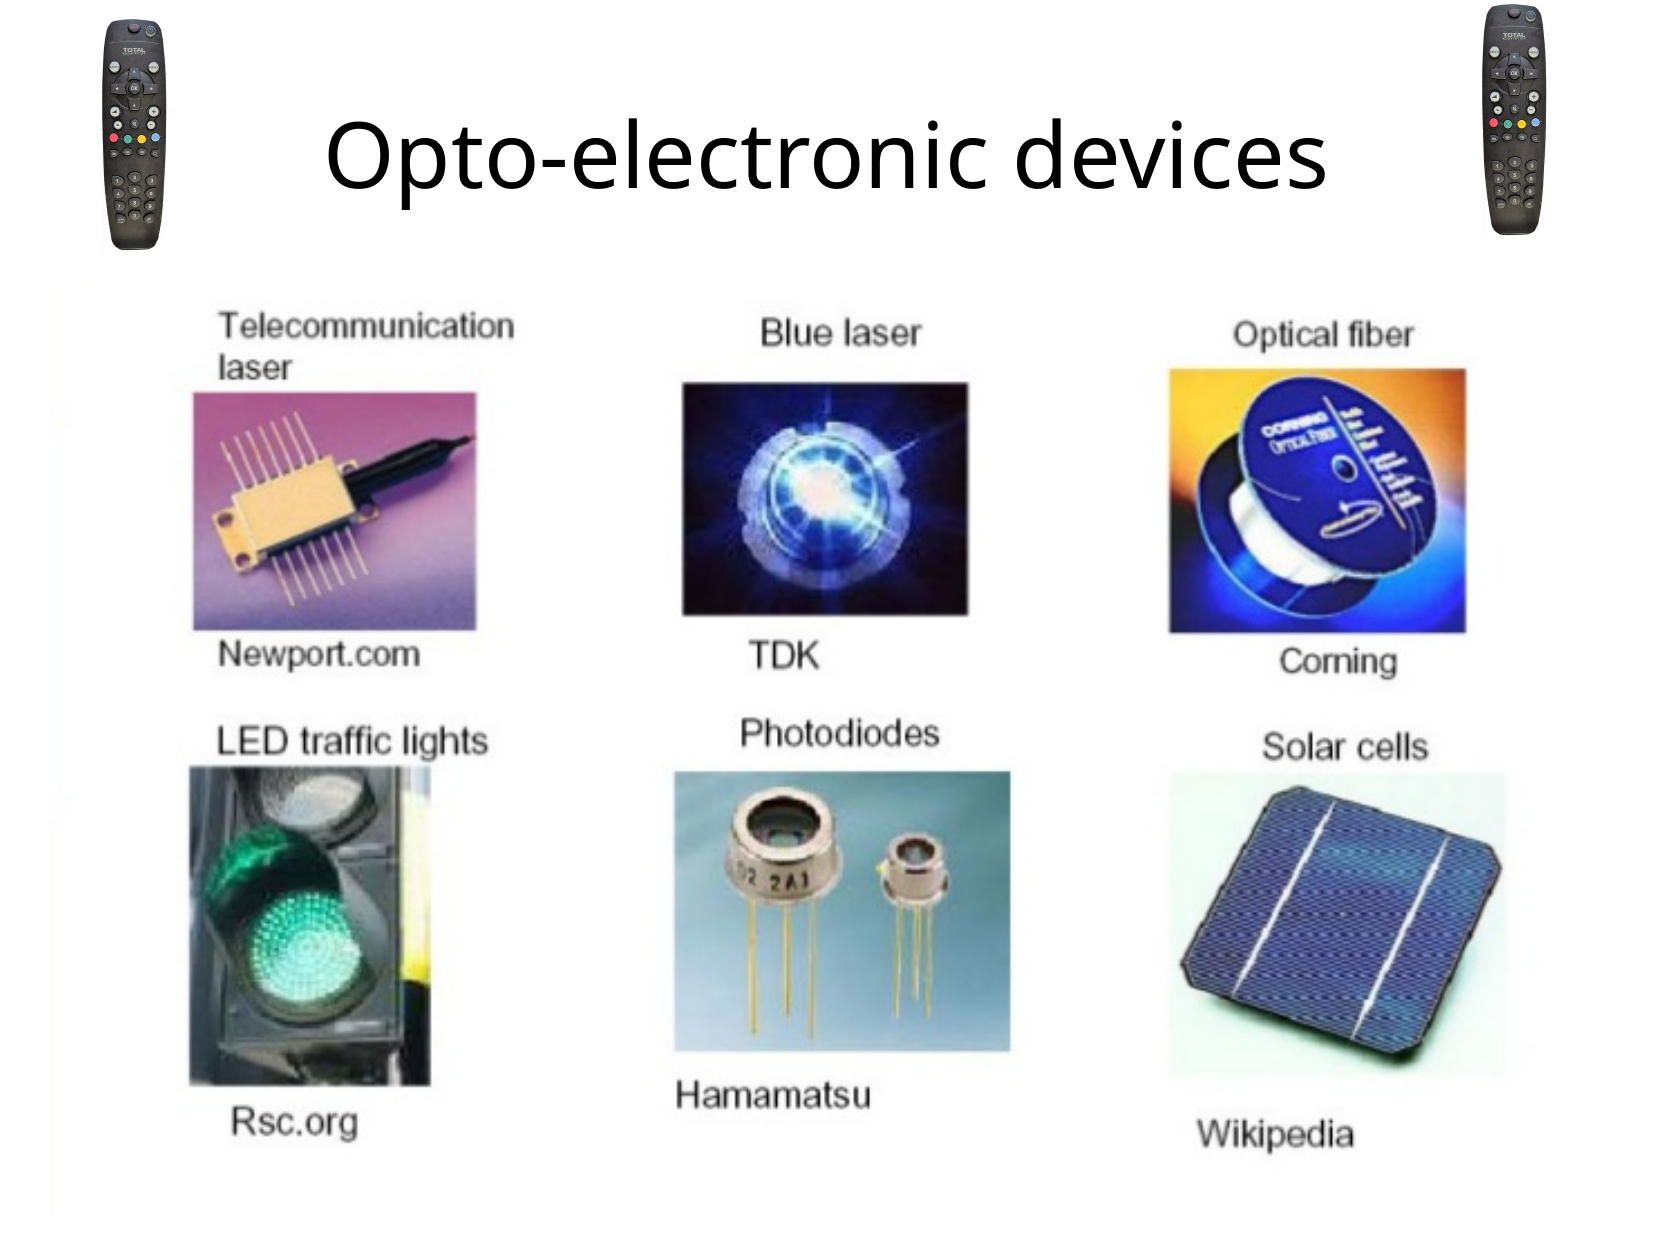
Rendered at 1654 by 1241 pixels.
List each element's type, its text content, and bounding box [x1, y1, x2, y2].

title Opto-electronic devices [82, 49, 1571, 257]
picture [0, 14, 267, 256]
picture [1380, 0, 1647, 241]
picture [49, 284, 1606, 1216]
